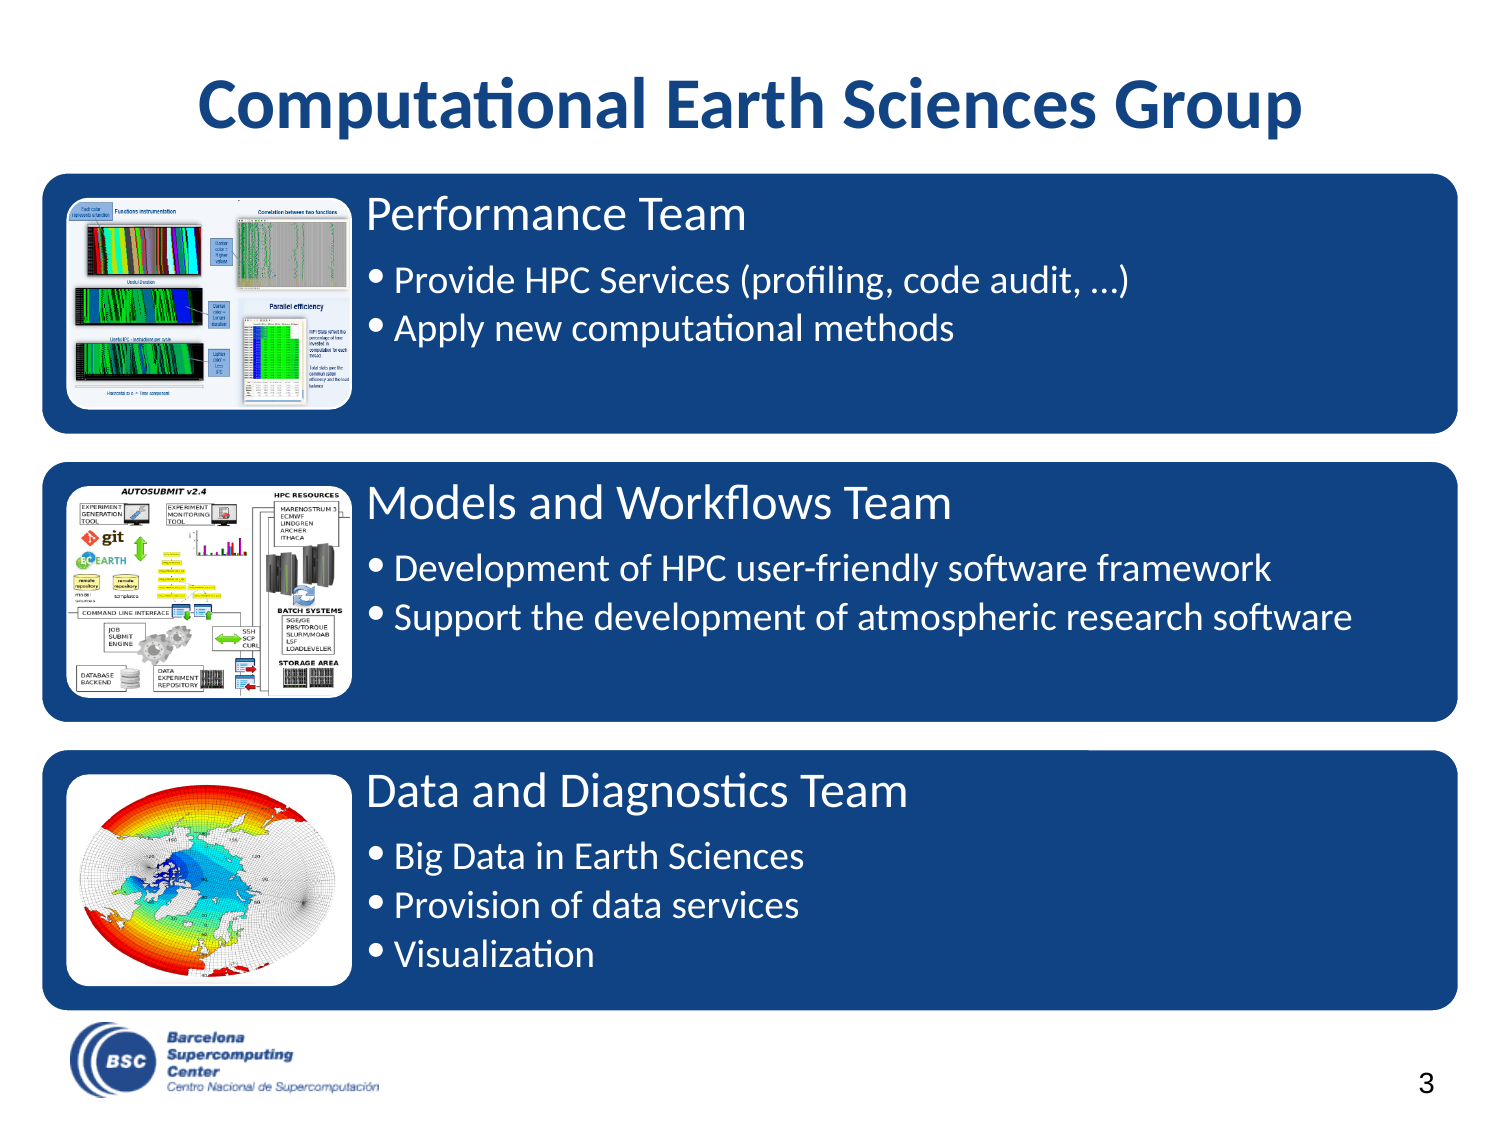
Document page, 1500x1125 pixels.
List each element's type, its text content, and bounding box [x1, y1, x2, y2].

slide_number 1 [1403, 1038, 1494, 1125]
text_box Performance Team Provide HPC Services (profiling, code audit, …) Apply new computational methods [350, 172, 1459, 435]
picture [70, 1022, 379, 1098]
text_box [41, 460, 1433, 724]
text_box [41, 172, 351, 435]
text_box [41, 749, 351, 1012]
title Computational Earth Sciences Group [76, 35, 1427, 172]
text_box Models and Workflows Team Development of HPC user-friendly software framework Support the development of atmospheric research software [350, 460, 1459, 723]
text_box Data and Diagnostics Team Big Data in Earth Sciences Provision of data services Visualization [350, 749, 1459, 1012]
